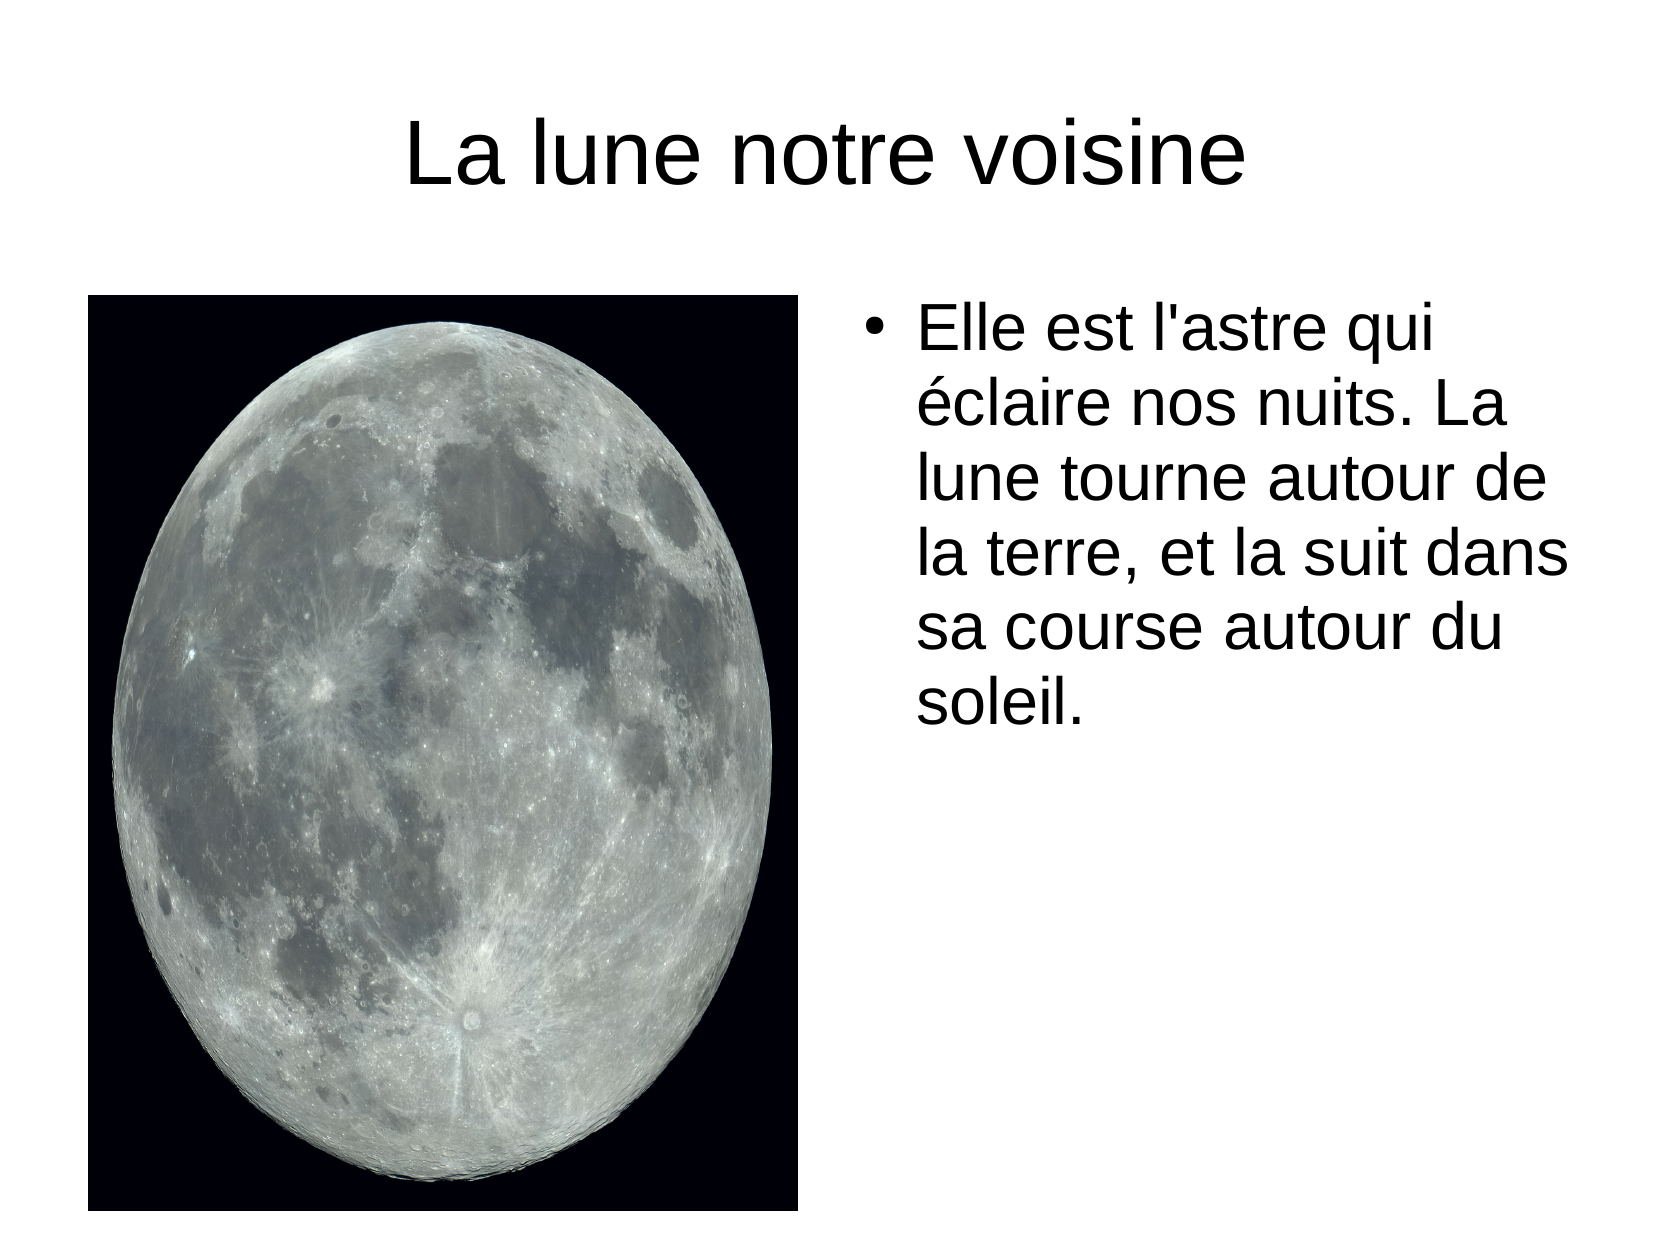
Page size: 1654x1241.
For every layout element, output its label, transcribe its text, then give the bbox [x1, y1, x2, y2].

title La lune notre voisine [82, 56, 1571, 250]
list Elle est l'astre qui éclaire nos nuits. La lune tourne autour de la terre, et la suit dans sa course autour du soleil. [845, 290, 1572, 1094]
chart [82, 290, 809, 1109]
picture [88, 295, 798, 1211]
